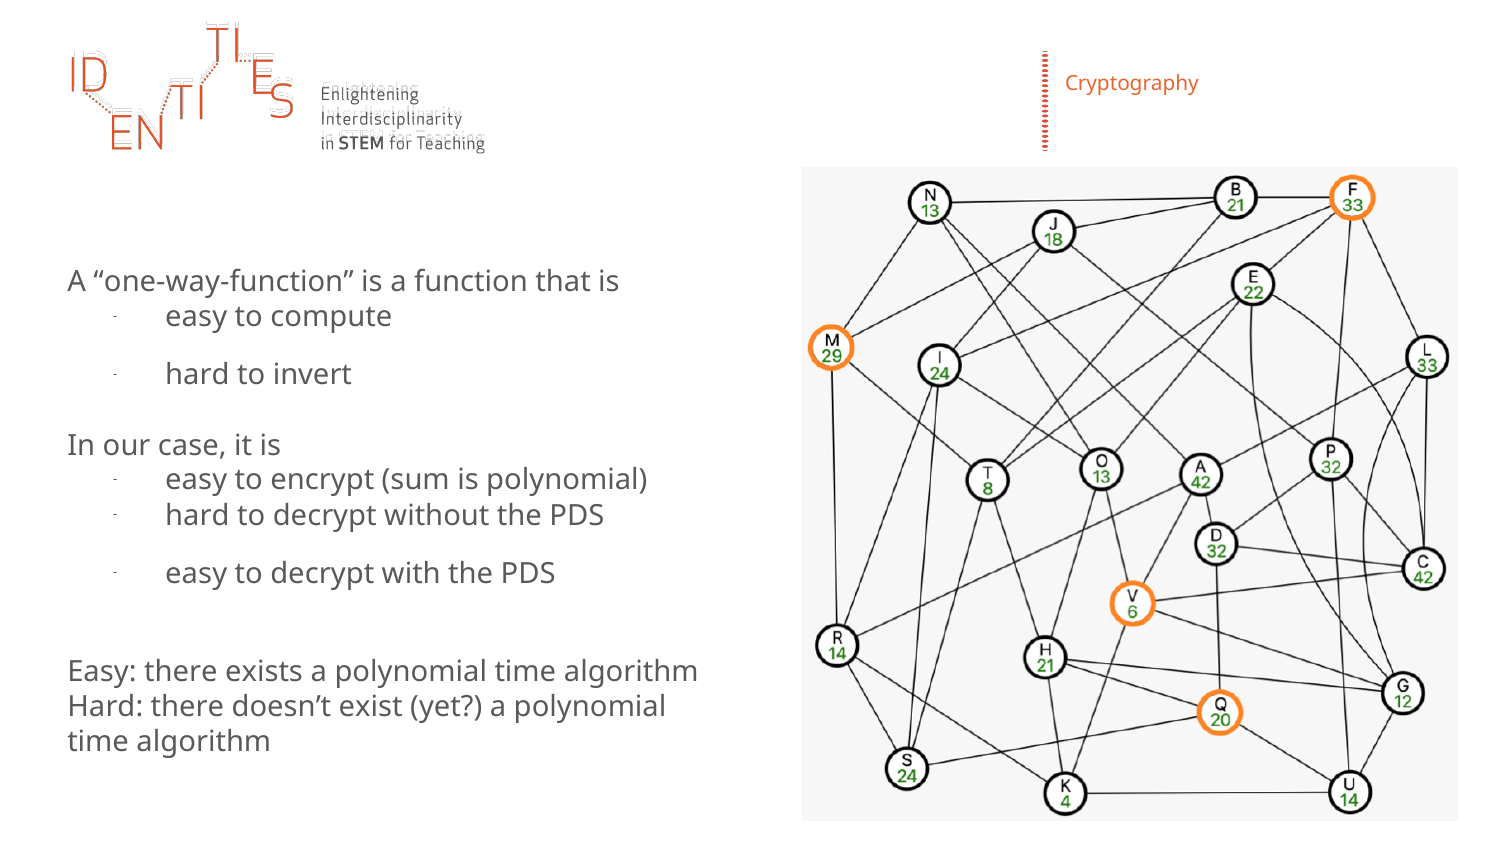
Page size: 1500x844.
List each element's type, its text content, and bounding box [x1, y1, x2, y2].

picture [71, 18, 485, 157]
picture [1042, 51, 1051, 151]
text_box A “one-way-function” is a function that is easy to compute hard to invert In our case, it is easy to encrypt (sum is polynomial) hard to decrypt without the PDS easy to decrypt with the PDS Easy: there exists a polynomial time algorithm Hard: there doesn’t exist (yet?) a polynomial time algorithm [52, 255, 719, 806]
picture [802, 167, 1458, 821]
text_box Cryptography [1050, 61, 1472, 168]
